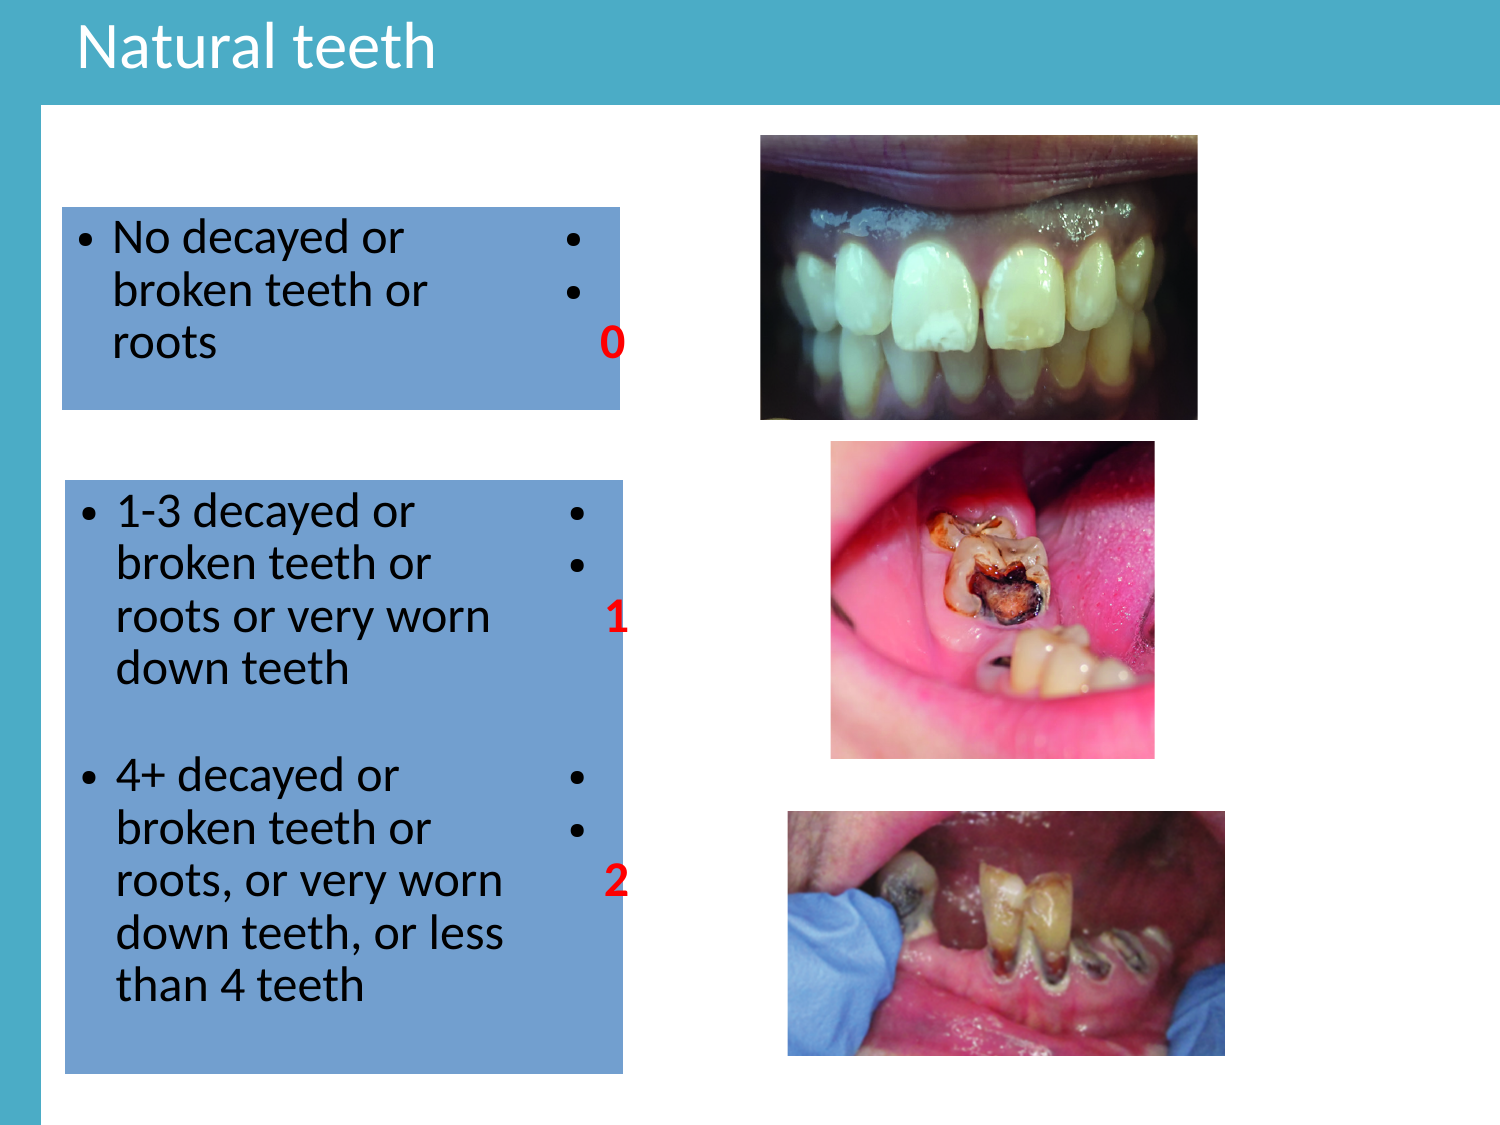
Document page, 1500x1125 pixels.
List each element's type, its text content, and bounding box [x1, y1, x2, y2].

picture [787, 811, 1225, 1056]
table_header 4+ decayed or broken teeth or roots, or very worn down teeth, or less than 4 teeth [65, 745, 554, 1074]
picture [760, 135, 1198, 420]
picture [830, 441, 1155, 759]
table_header 0 [550, 207, 620, 410]
text_box [0, 0, 1500, 1125]
table_header 1-3 decayed or broken teeth or roots or very worn down teeth [65, 480, 554, 745]
table_header 2 [554, 745, 623, 1074]
table_header 2 [614, 881, 623, 891]
table_header No decayed or broken teeth or roots [62, 207, 550, 410]
text_box Natural teeth [61, 0, 805, 91]
table_header 0 [607, 330, 618, 353]
table_header 1 [554, 480, 623, 745]
